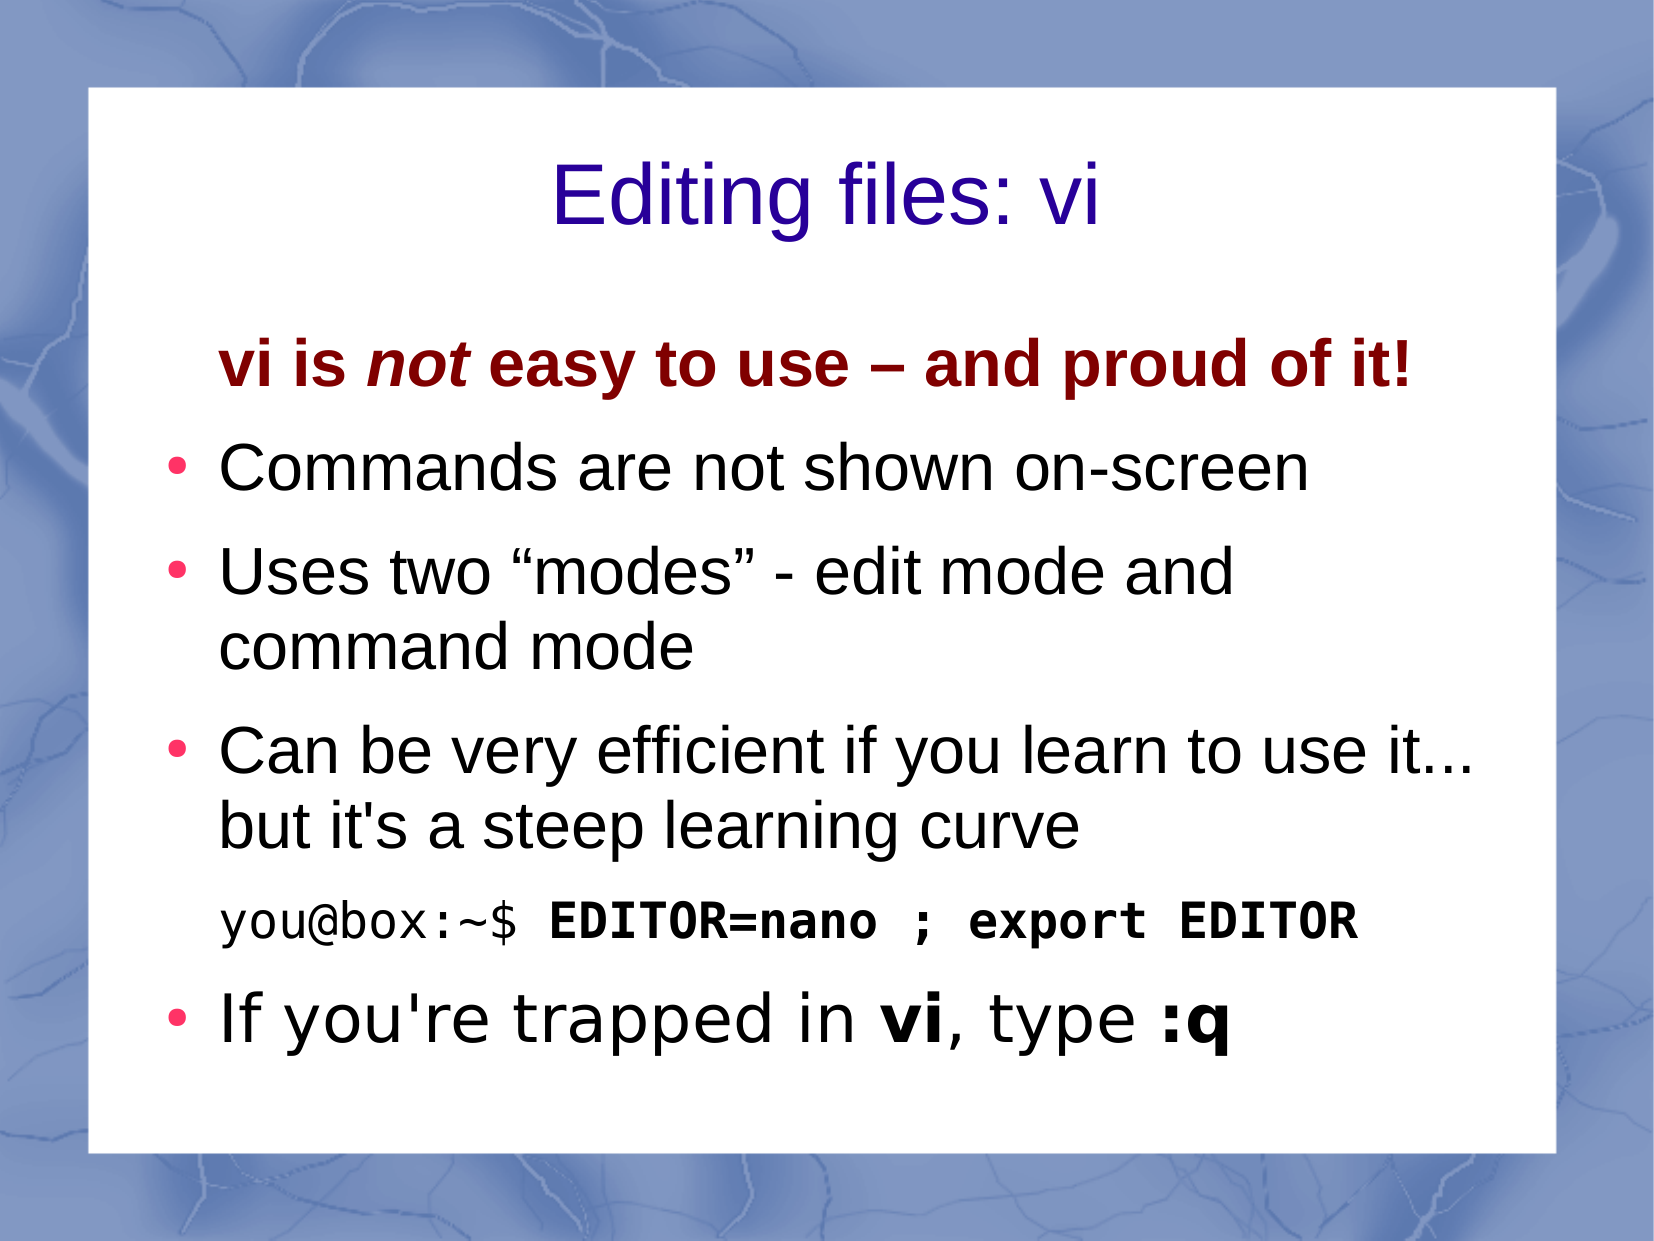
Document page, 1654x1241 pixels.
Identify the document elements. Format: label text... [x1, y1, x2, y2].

list vi is not easy to use – and proud of it! Commands are not shown on-screen Uses two “modes” - edit mode and command mode Can be very efficient if you learn to use it... but it's a steep learning curve you@box:~$ EDITOR=nano ; export EDITOR If you're trapped in vi, type :q [147, 325, 1506, 1145]
title Editing files: vi [118, 90, 1536, 298]
picture [0, 0, 1654, 1241]
